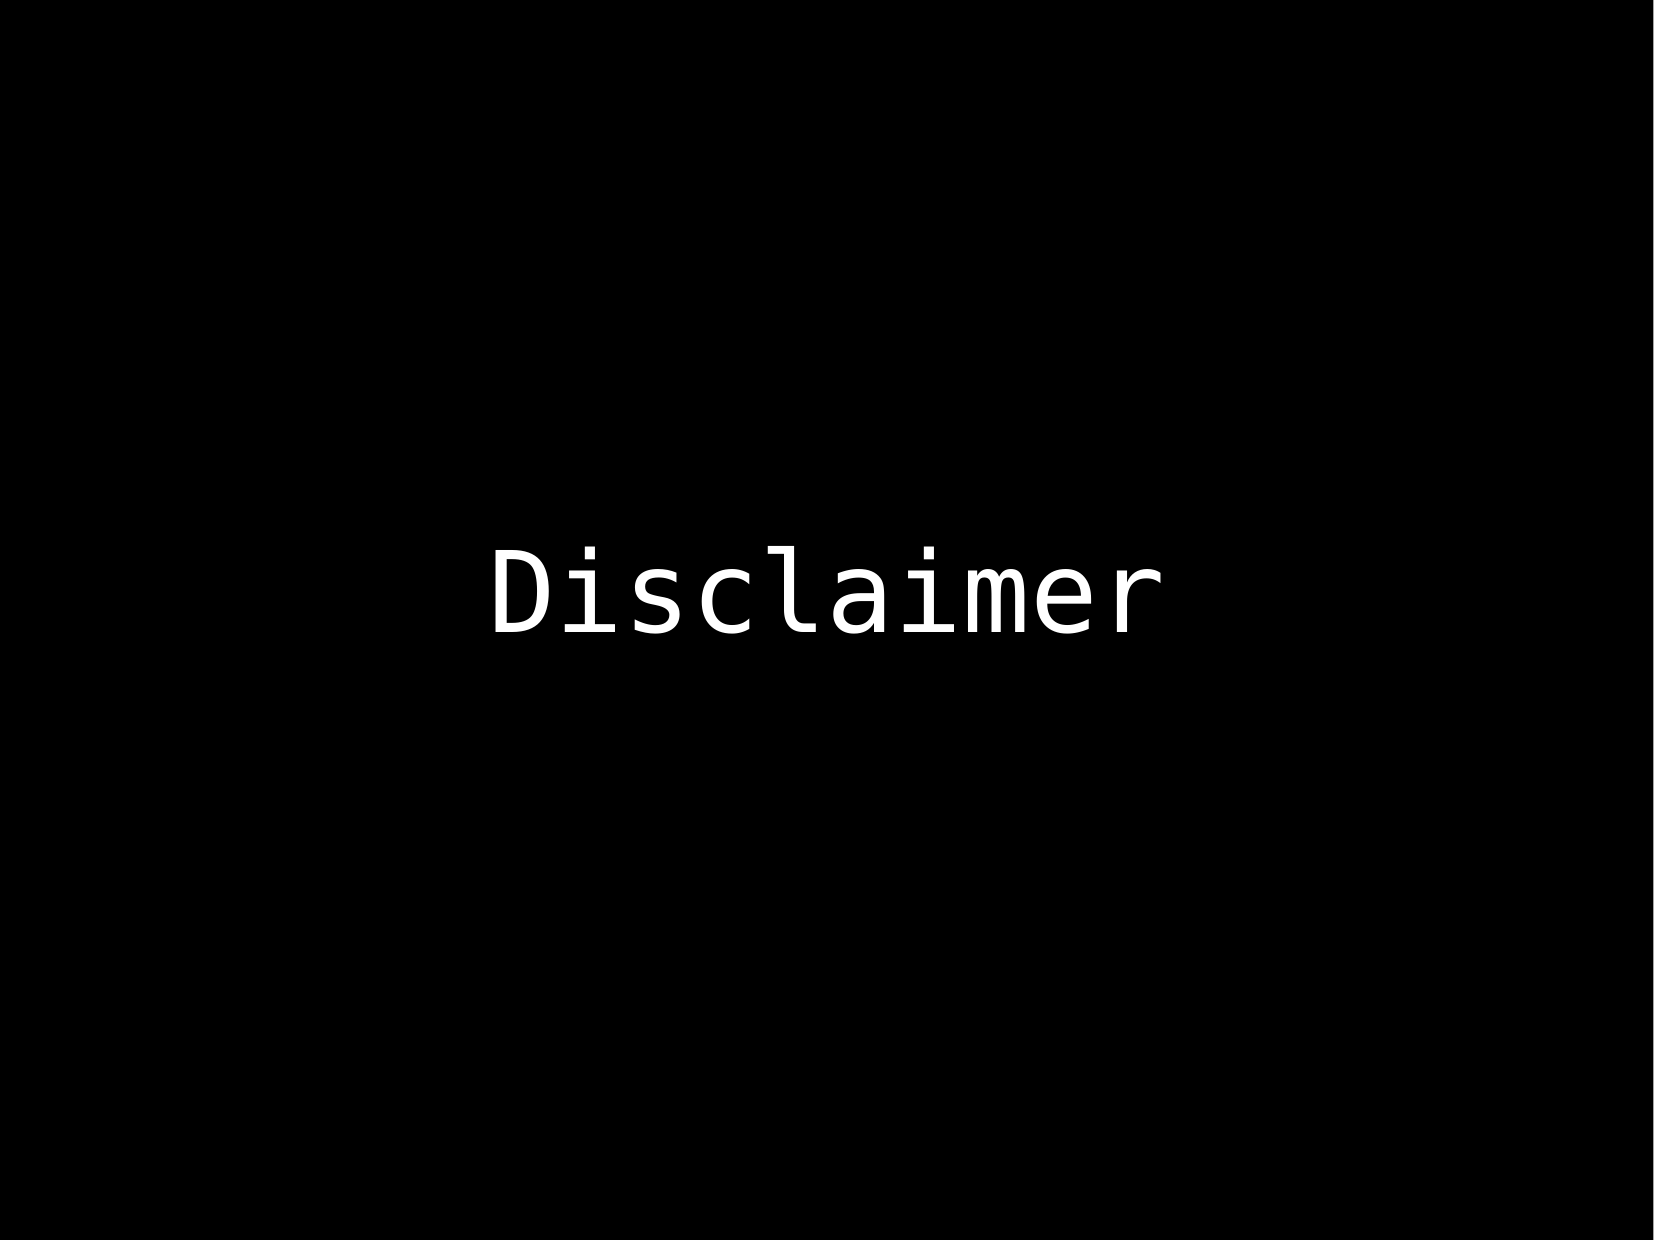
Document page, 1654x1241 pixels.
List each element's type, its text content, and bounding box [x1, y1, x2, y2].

text_box Disclaimer [82, 527, 1571, 659]
